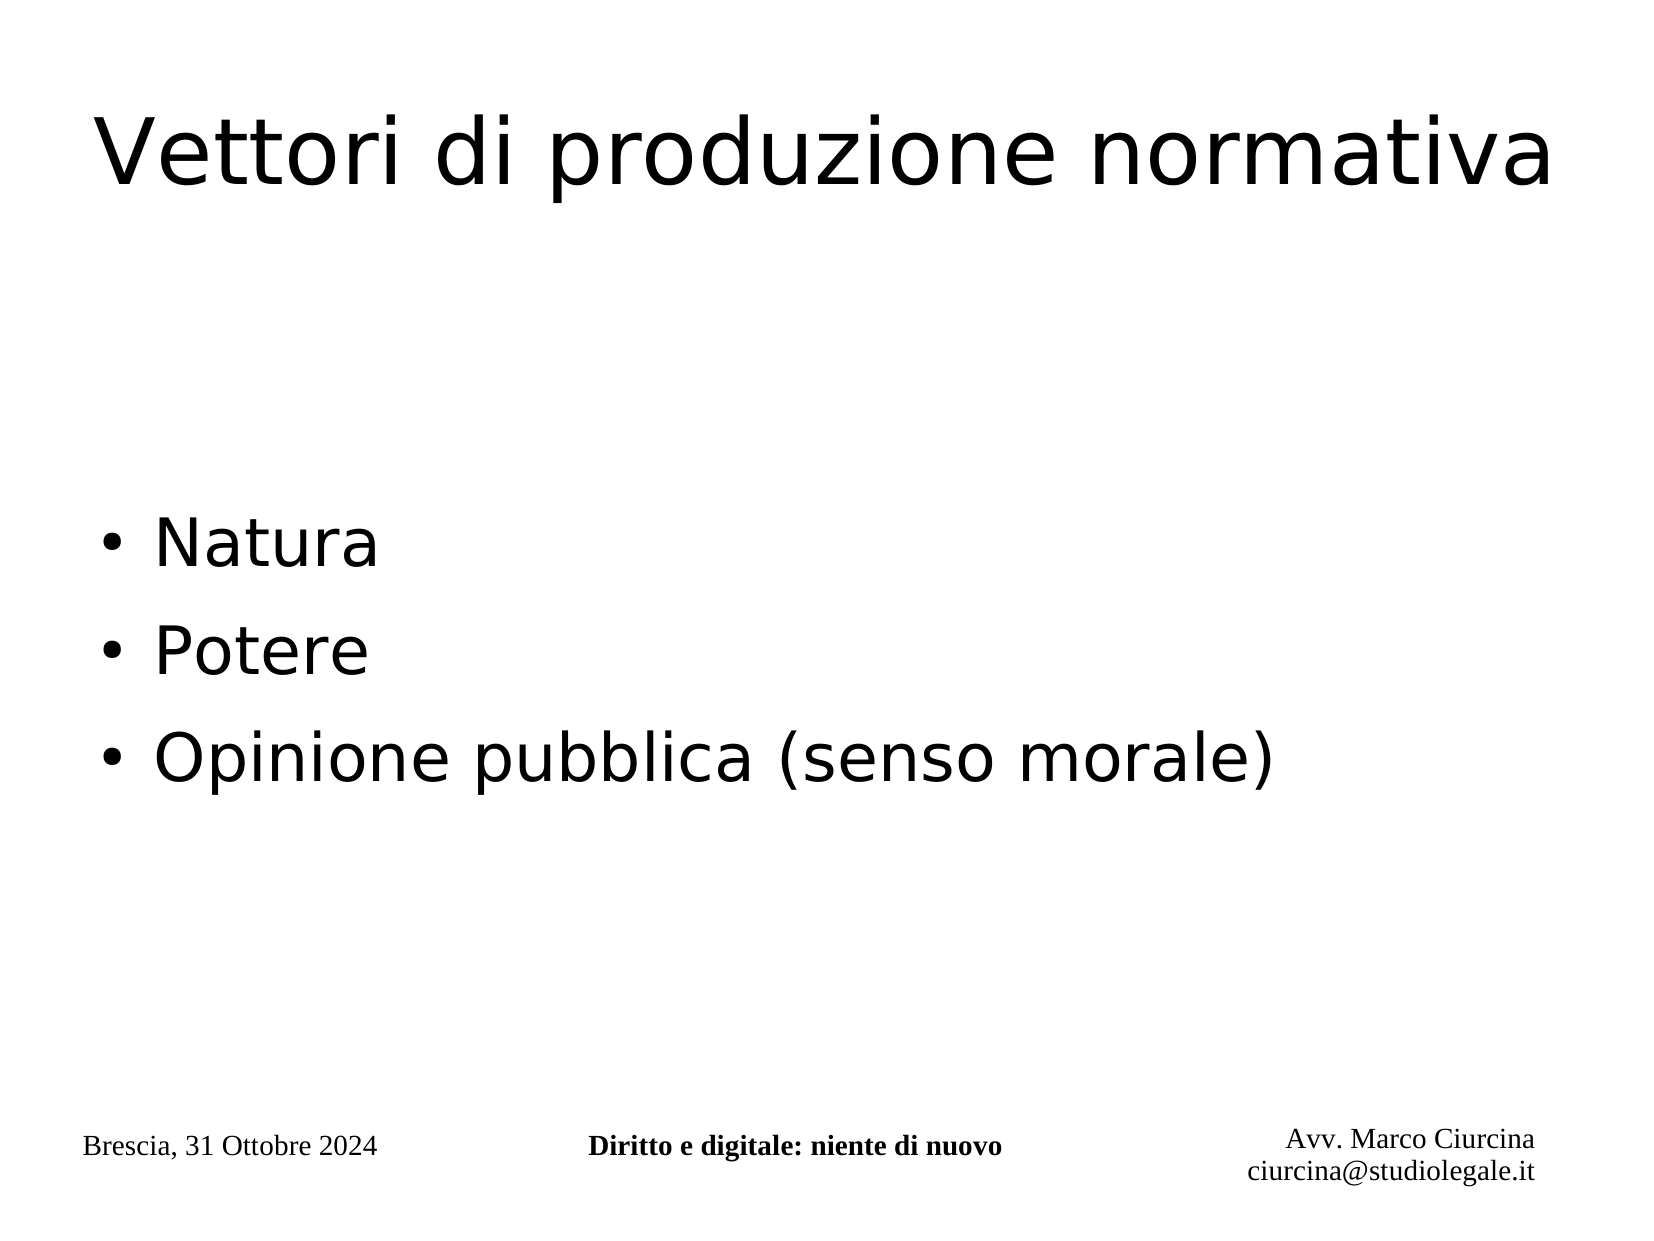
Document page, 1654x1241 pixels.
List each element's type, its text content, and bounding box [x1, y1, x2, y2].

list Natura Potere Opinione pubblica (senso morale) [82, 290, 1571, 1109]
title Vettori di produzione normativa [82, 49, 1571, 257]
